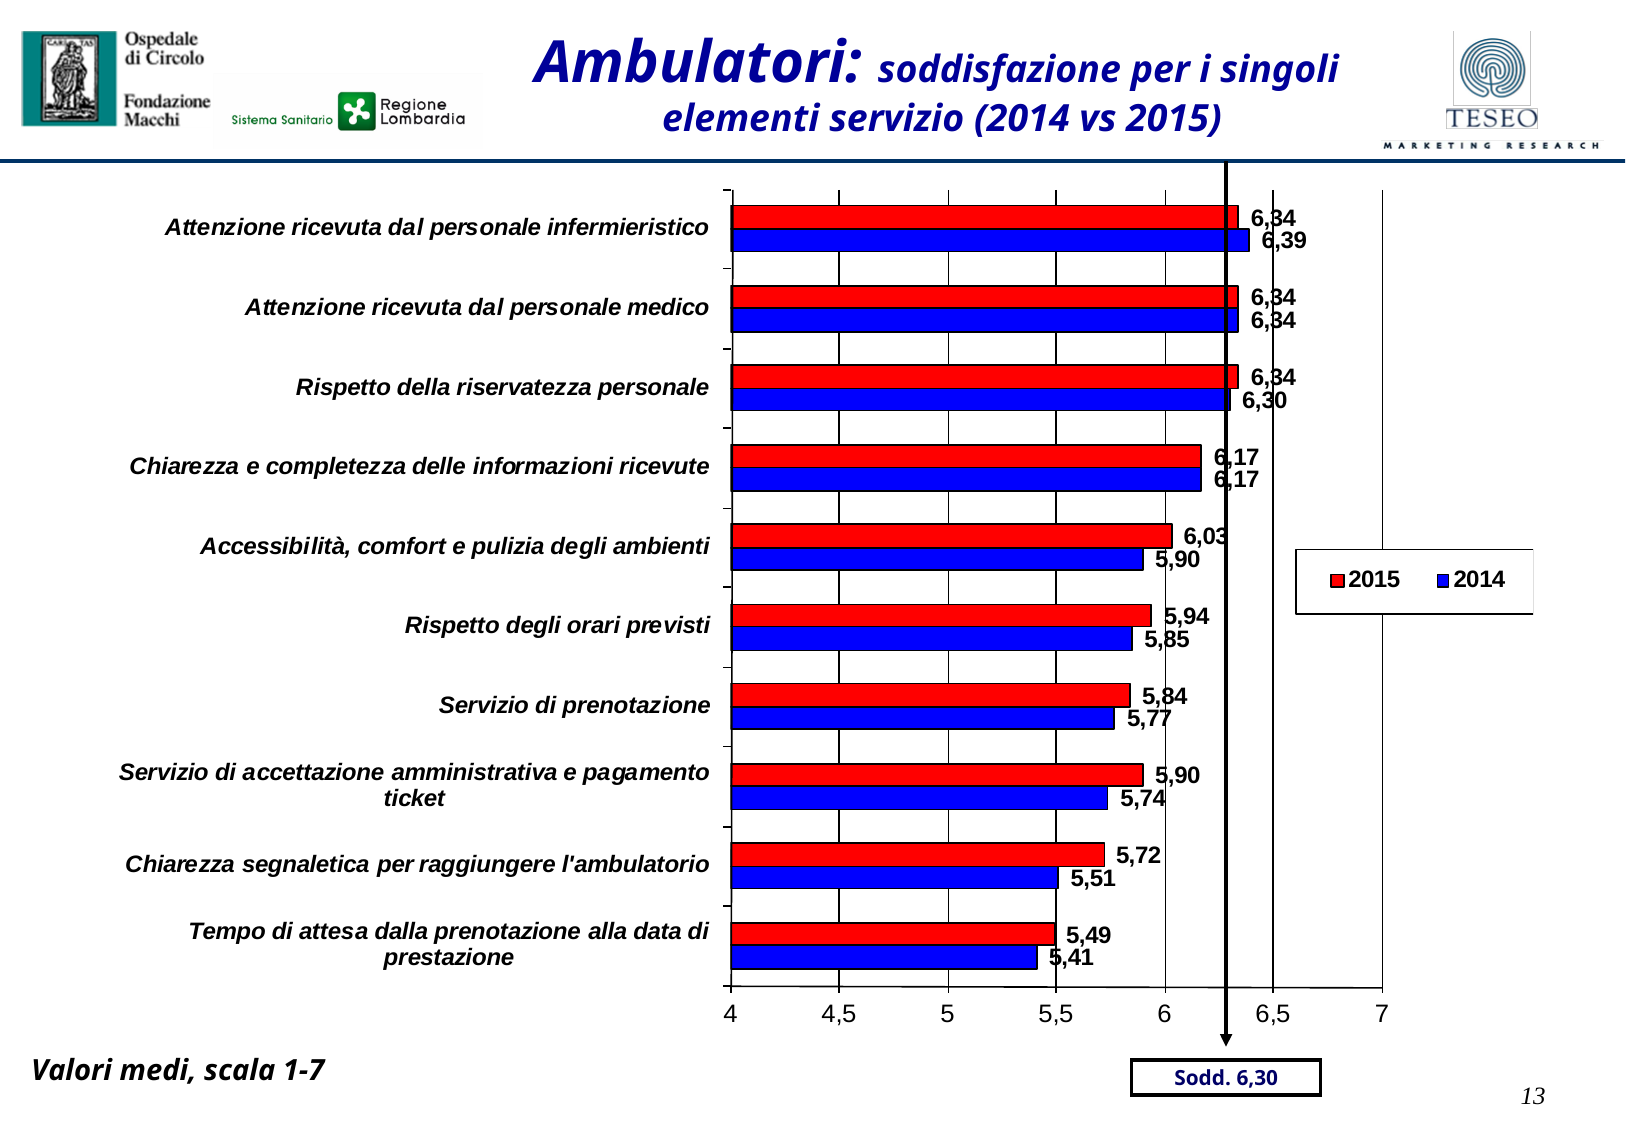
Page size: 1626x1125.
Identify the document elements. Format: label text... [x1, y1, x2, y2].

picture [21, 31, 483, 149]
text_box Valori medi, scala 1-7 [16, 1043, 340, 1095]
text_box Sodd. 6,30 [1131, 1059, 1321, 1096]
picture [1381, 31, 1604, 149]
text_box Ambulatori: soddisfazione per i singoli elementi servizio (2014 vs 2015) [398, 18, 1486, 144]
picture [91, 165, 1534, 1063]
